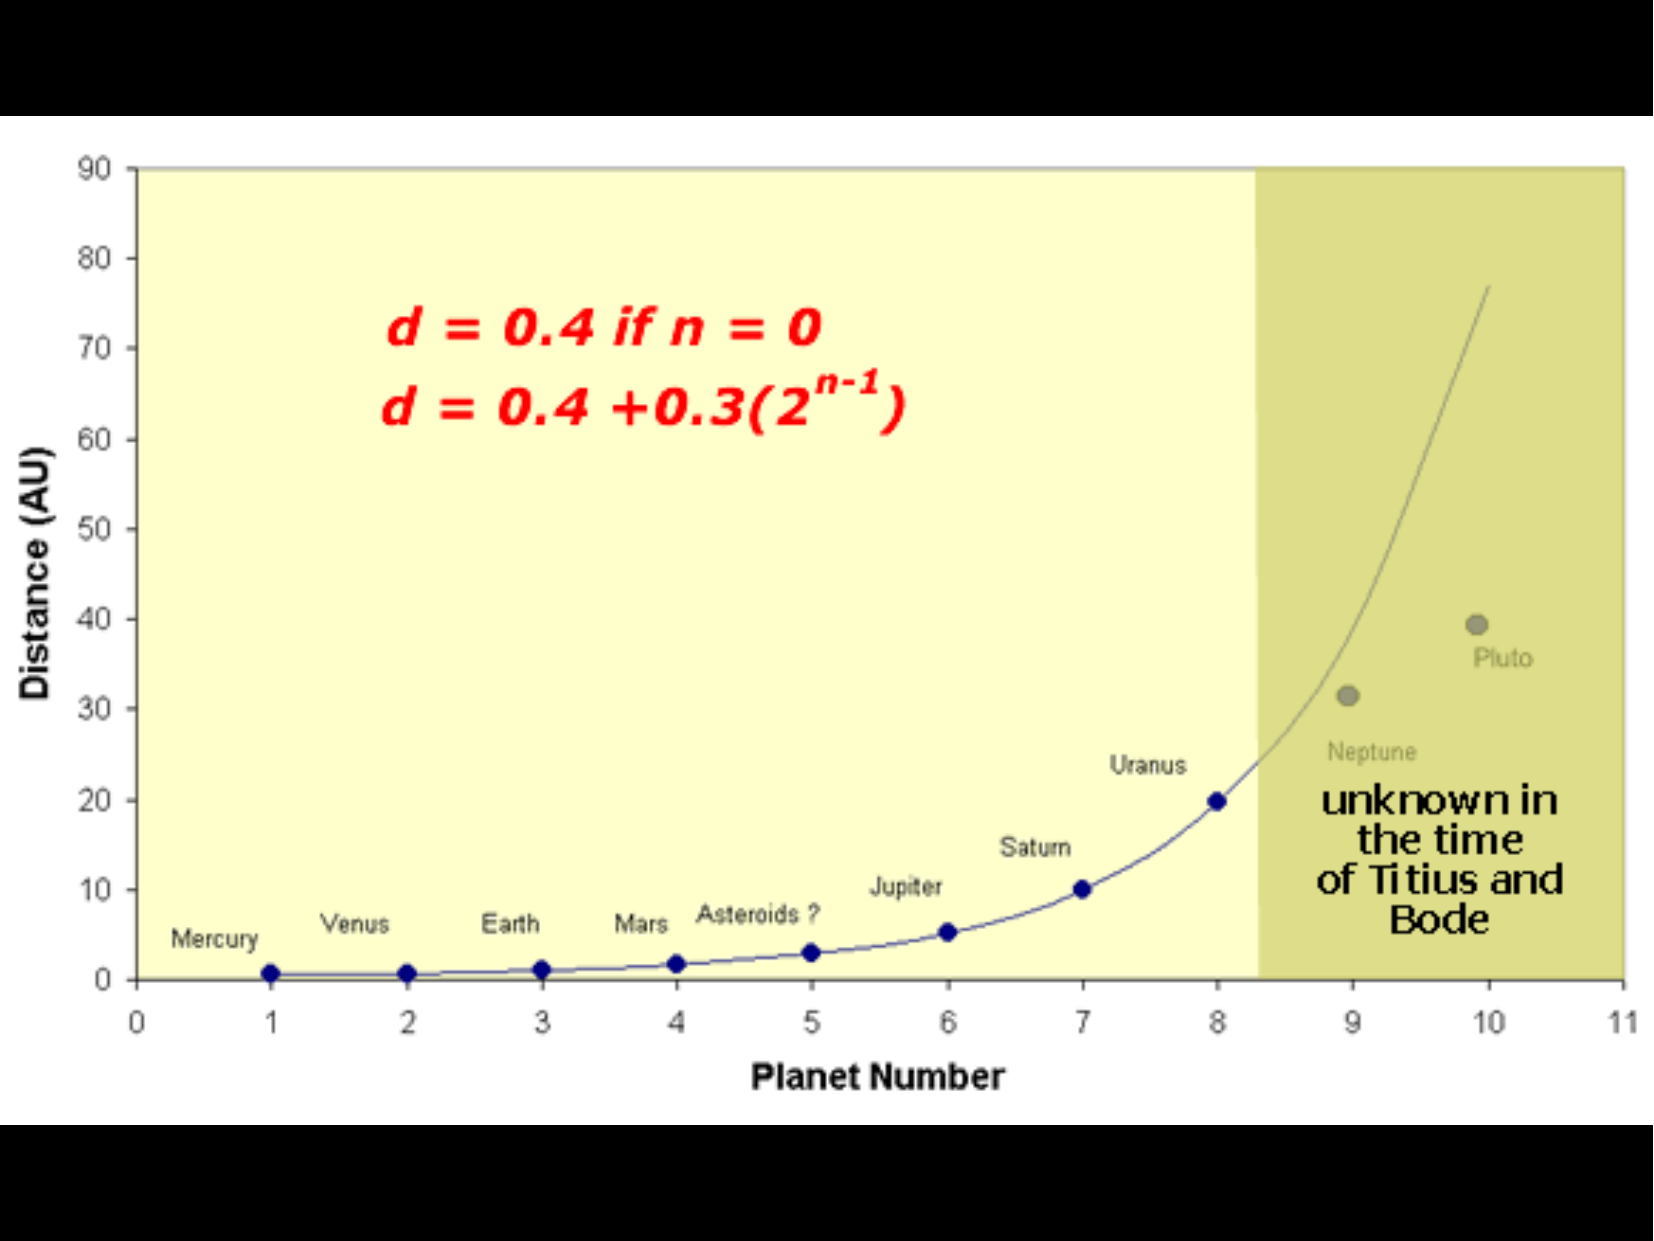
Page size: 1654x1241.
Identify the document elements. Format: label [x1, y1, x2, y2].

picture [0, 116, 1653, 1125]
